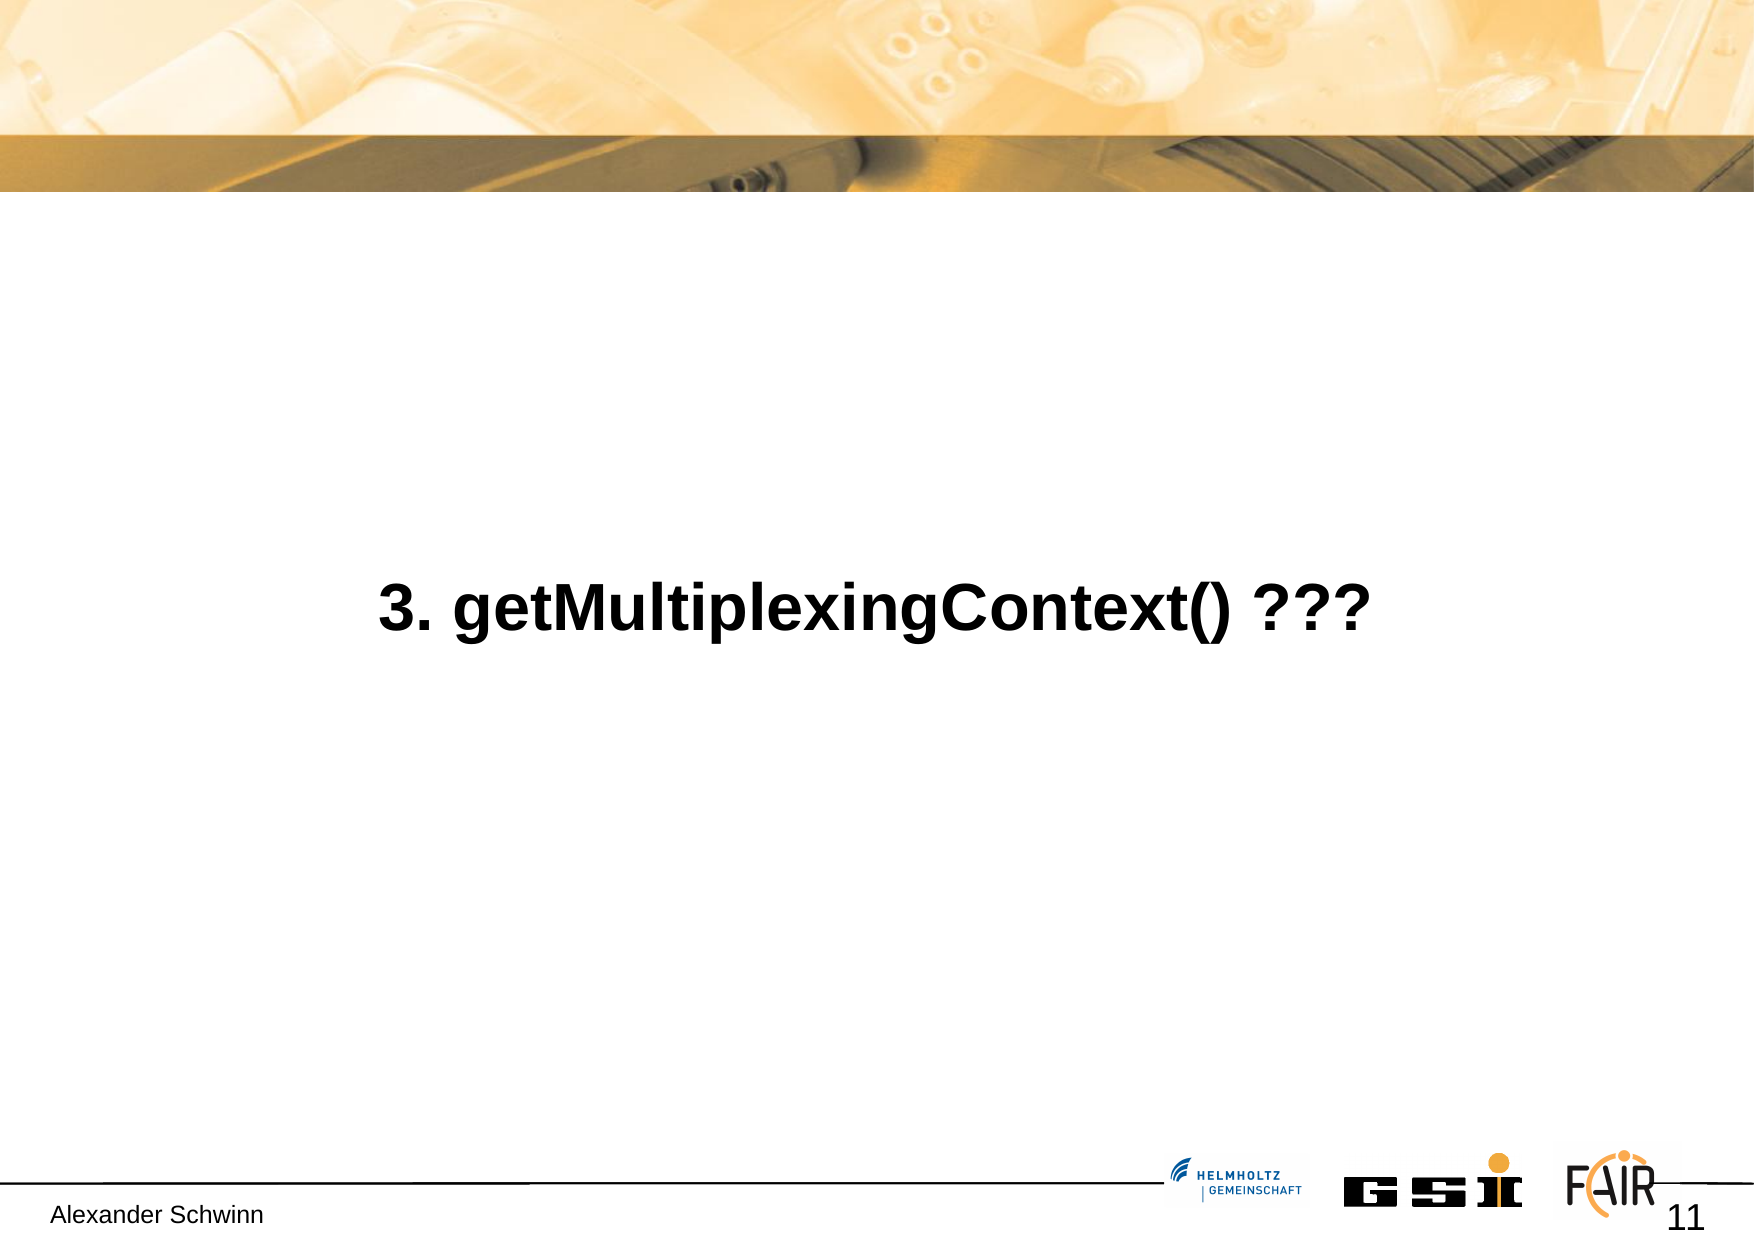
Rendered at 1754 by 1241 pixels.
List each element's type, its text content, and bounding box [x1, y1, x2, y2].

picture [1344, 1153, 1522, 1207]
picture [0, 0, 1754, 193]
subtitle 3. getMultiplexingContext() ??? [0, 283, 1754, 925]
picture [1164, 1153, 1310, 1208]
picture [1553, 1141, 1682, 1220]
